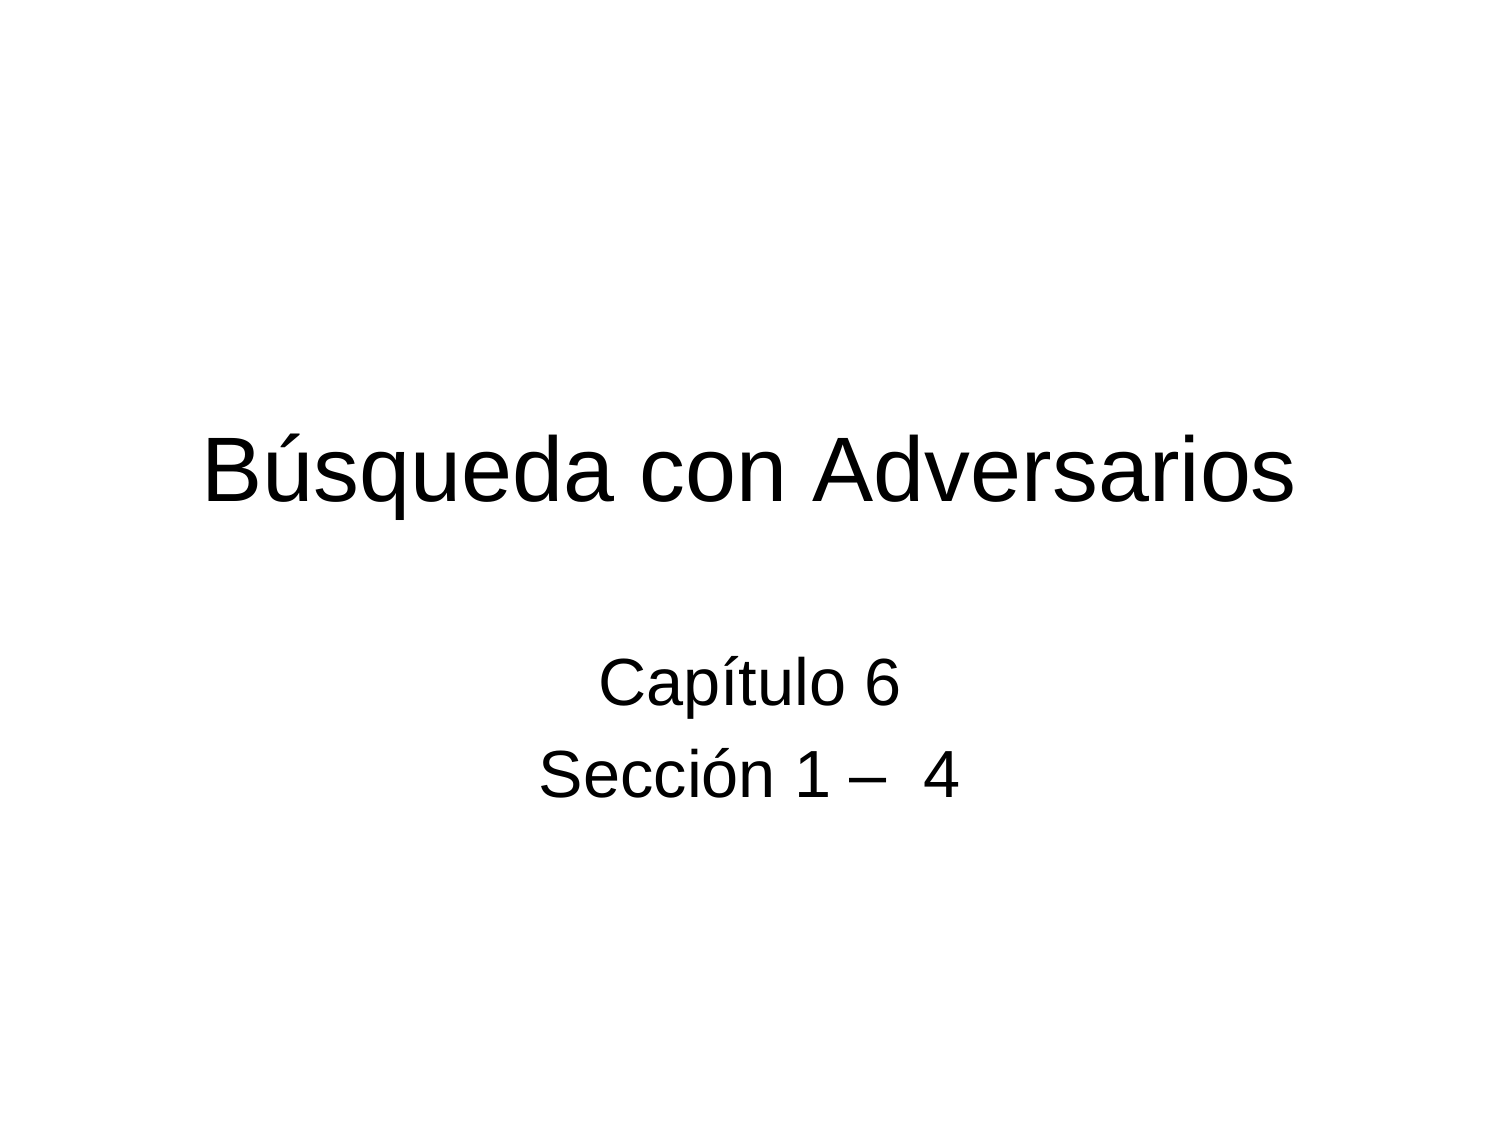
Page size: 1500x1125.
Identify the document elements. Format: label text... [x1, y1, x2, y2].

title Búsqueda con Adversarios [112, 349, 1388, 591]
subtitle Capítulo 6 Sección 1 – 4 [225, 637, 1276, 926]
